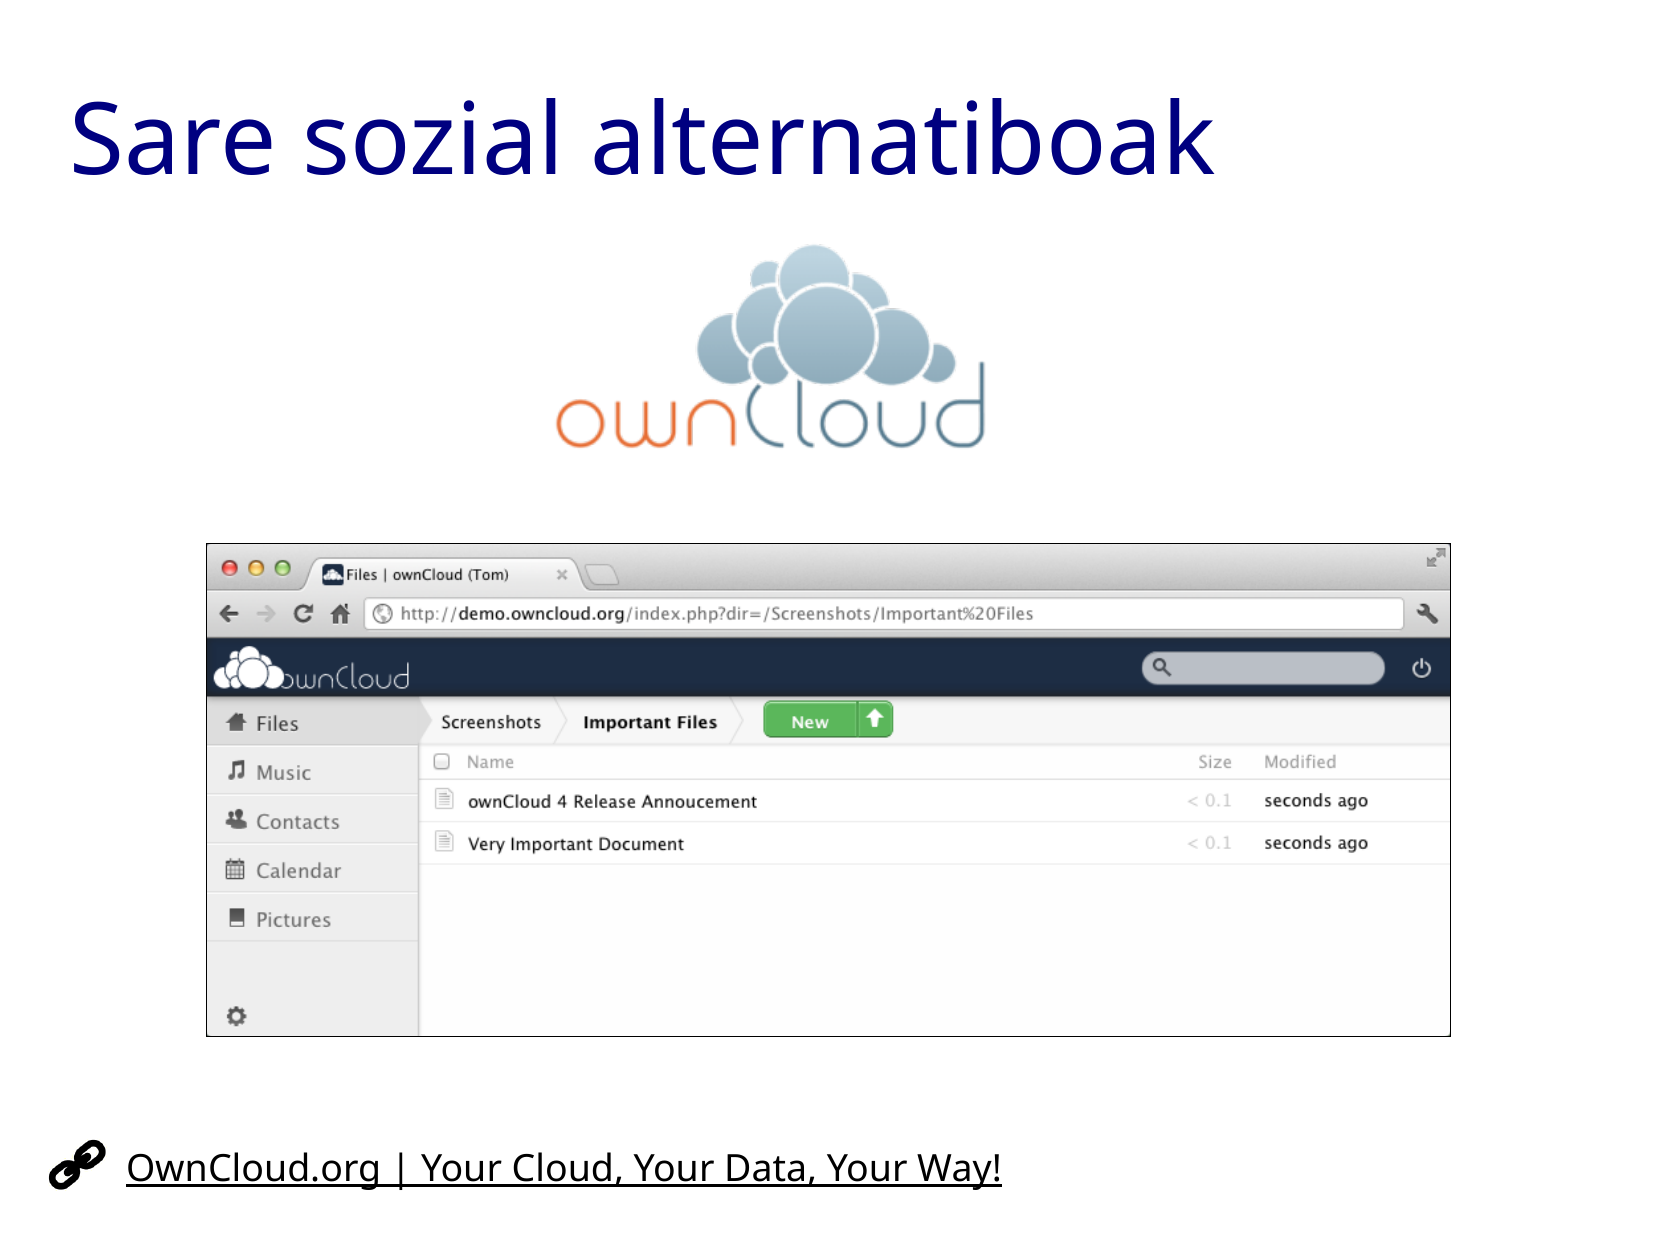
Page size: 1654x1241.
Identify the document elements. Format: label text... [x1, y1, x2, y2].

picture [206, 193, 1451, 1037]
picture [47, 1138, 107, 1191]
text_box Sare sozial alternatiboak [55, 60, 1448, 193]
text_box OwnCloud.org | Your Cloud, Your Data, Your Way! [111, 1134, 977, 1191]
